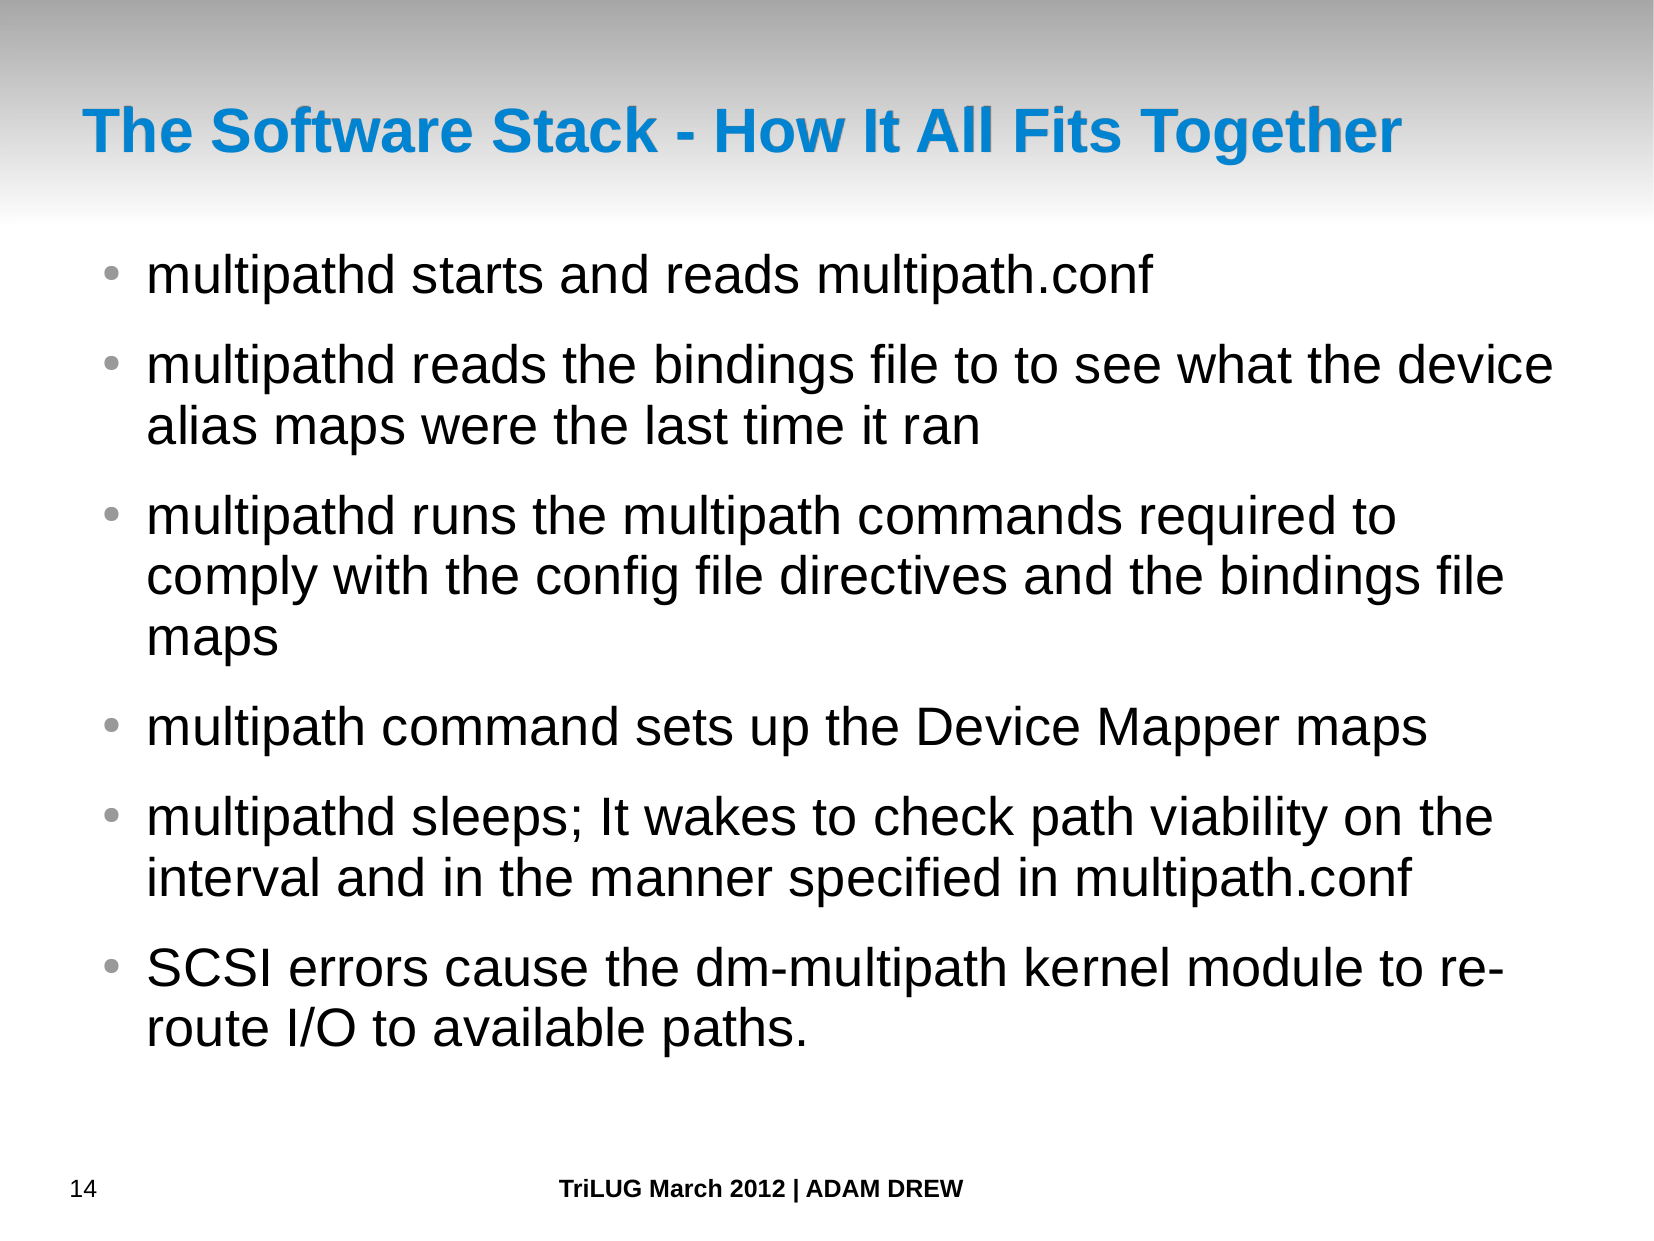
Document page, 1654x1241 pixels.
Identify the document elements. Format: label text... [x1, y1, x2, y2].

list multipathd starts and reads multipath.conf multipathd reads the bindings file to to see what the device alias maps were the last time it ran multipathd runs the multipath commands required to comply with the config file directives and the bindings file maps multipath command sets up the Device Mapper maps multipathd sleeps; It wakes to check path viability on the interval and in the manner specified in multipath.conf SCSI errors cause the dm-multipath kernel module to re-route I/O to available paths. [86, 244, 1576, 1059]
picture [0, 0, 1654, 225]
title The Software Stack - How It All Fits Together [82, 37, 1571, 226]
